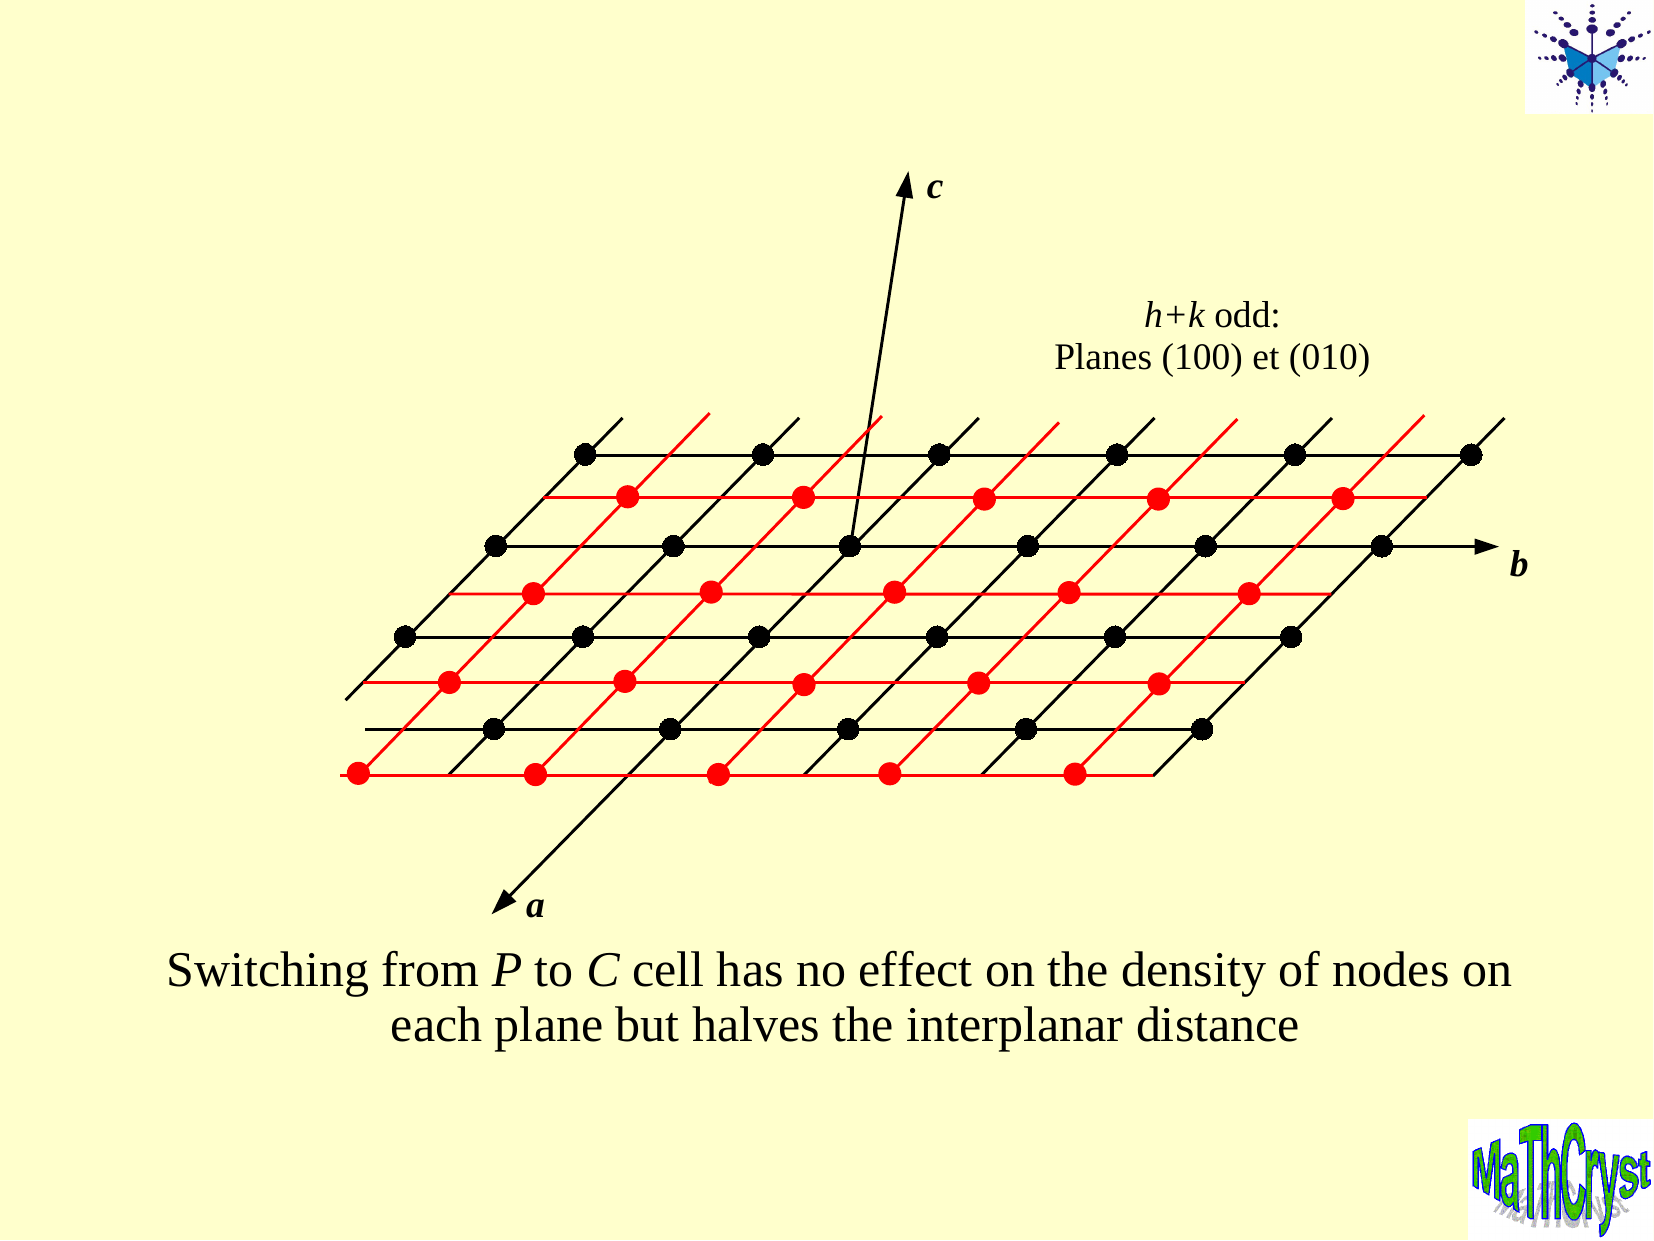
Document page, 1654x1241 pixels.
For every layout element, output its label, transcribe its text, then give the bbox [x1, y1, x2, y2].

text_box [1112, 457, 1128, 466]
text_box [889, 596, 904, 603]
text_box [843, 731, 859, 740]
text_box [708, 764, 723, 774]
text_box [706, 596, 721, 603]
text_box [884, 582, 900, 592]
text_box [837, 718, 854, 728]
text_box [666, 731, 681, 740]
text_box [1370, 535, 1386, 550]
text_box [1015, 718, 1032, 728]
text_box [572, 625, 590, 636]
text_box [1155, 684, 1170, 695]
text_box [968, 672, 984, 681]
text_box b [1510, 542, 1529, 585]
text_box [1289, 457, 1306, 466]
text_box [701, 581, 717, 592]
text_box [752, 443, 769, 454]
text_box [1200, 540, 1217, 558]
text_box [898, 586, 905, 592]
text_box [484, 535, 502, 553]
text_box [748, 639, 758, 645]
text_box [1111, 639, 1126, 648]
text_box [529, 596, 544, 604]
text_box [1106, 443, 1124, 454]
text_box [1191, 718, 1206, 728]
text_box [1059, 582, 1073, 592]
text_box [349, 777, 368, 784]
text_box [839, 535, 851, 554]
text_box [974, 684, 989, 694]
text_box [1464, 447, 1483, 466]
text_box [1337, 499, 1354, 509]
text_box [439, 672, 454, 681]
text_box [1244, 596, 1259, 604]
text_box [1104, 639, 1111, 645]
text_box [926, 639, 934, 644]
text_box [1064, 764, 1080, 774]
text_box [401, 639, 416, 648]
picture [1468, 1119, 1654, 1241]
text_box [713, 777, 729, 785]
text_box Switching from P to C cell has no effect on the density of nodes on each plane but halves the interplanar distance [166, 941, 1524, 1055]
text_box a [526, 883, 545, 926]
text_box [1153, 499, 1169, 510]
text_box [1023, 540, 1039, 557]
text_box [614, 671, 630, 681]
text_box [1016, 535, 1034, 553]
text_box [1063, 596, 1079, 603]
text_box [798, 499, 814, 508]
text_box [523, 583, 539, 592]
text_box [1149, 684, 1158, 691]
text_box [483, 718, 500, 728]
text_box [525, 764, 540, 774]
text_box [1333, 488, 1349, 496]
text_box h+k odd: Planes (100) et (010) [1054, 294, 1371, 380]
text_box [1284, 630, 1302, 648]
text_box [525, 777, 546, 785]
text_box [538, 768, 546, 774]
text_box [936, 457, 950, 466]
text_box [928, 457, 937, 463]
text_box [757, 457, 774, 466]
text_box [767, 448, 774, 454]
text_box [1280, 626, 1296, 636]
text_box [974, 488, 990, 496]
text_box [667, 540, 685, 557]
text_box [846, 542, 861, 557]
text_box [794, 674, 810, 681]
text_box [974, 499, 981, 505]
text_box [659, 731, 668, 737]
text_box [1194, 535, 1212, 553]
text_box [1149, 673, 1166, 681]
text_box [799, 684, 815, 695]
picture [1525, 0, 1654, 114]
text_box [348, 763, 365, 774]
text_box [617, 486, 634, 496]
text_box [757, 639, 770, 648]
text_box [979, 499, 995, 510]
text_box [491, 540, 507, 557]
text_box [880, 777, 900, 784]
text_box [926, 625, 945, 636]
text_box [1194, 721, 1213, 741]
text_box [1104, 625, 1122, 636]
text_box [1077, 768, 1086, 774]
text_box [793, 684, 802, 691]
text_box [748, 625, 768, 636]
text_box [394, 625, 413, 644]
text_box [1072, 586, 1080, 592]
text_box [1284, 443, 1302, 454]
text_box [1148, 499, 1156, 505]
text_box [1020, 731, 1037, 740]
text_box [879, 763, 895, 774]
text_box [722, 768, 729, 774]
text_box [580, 457, 596, 466]
text_box [1460, 443, 1475, 454]
text_box [793, 487, 809, 496]
text_box [1148, 488, 1164, 496]
text_box [1239, 583, 1255, 592]
text_box [1065, 777, 1085, 785]
text_box [623, 499, 638, 507]
text_box [488, 731, 505, 740]
text_box [619, 684, 635, 692]
text_box [928, 443, 948, 454]
text_box [659, 718, 678, 728]
text_box [444, 684, 460, 693]
text_box c [926, 164, 944, 207]
text_box [662, 535, 680, 552]
text_box [574, 443, 592, 462]
text_box [933, 639, 948, 648]
text_box [578, 639, 594, 648]
text_box [1374, 538, 1393, 558]
